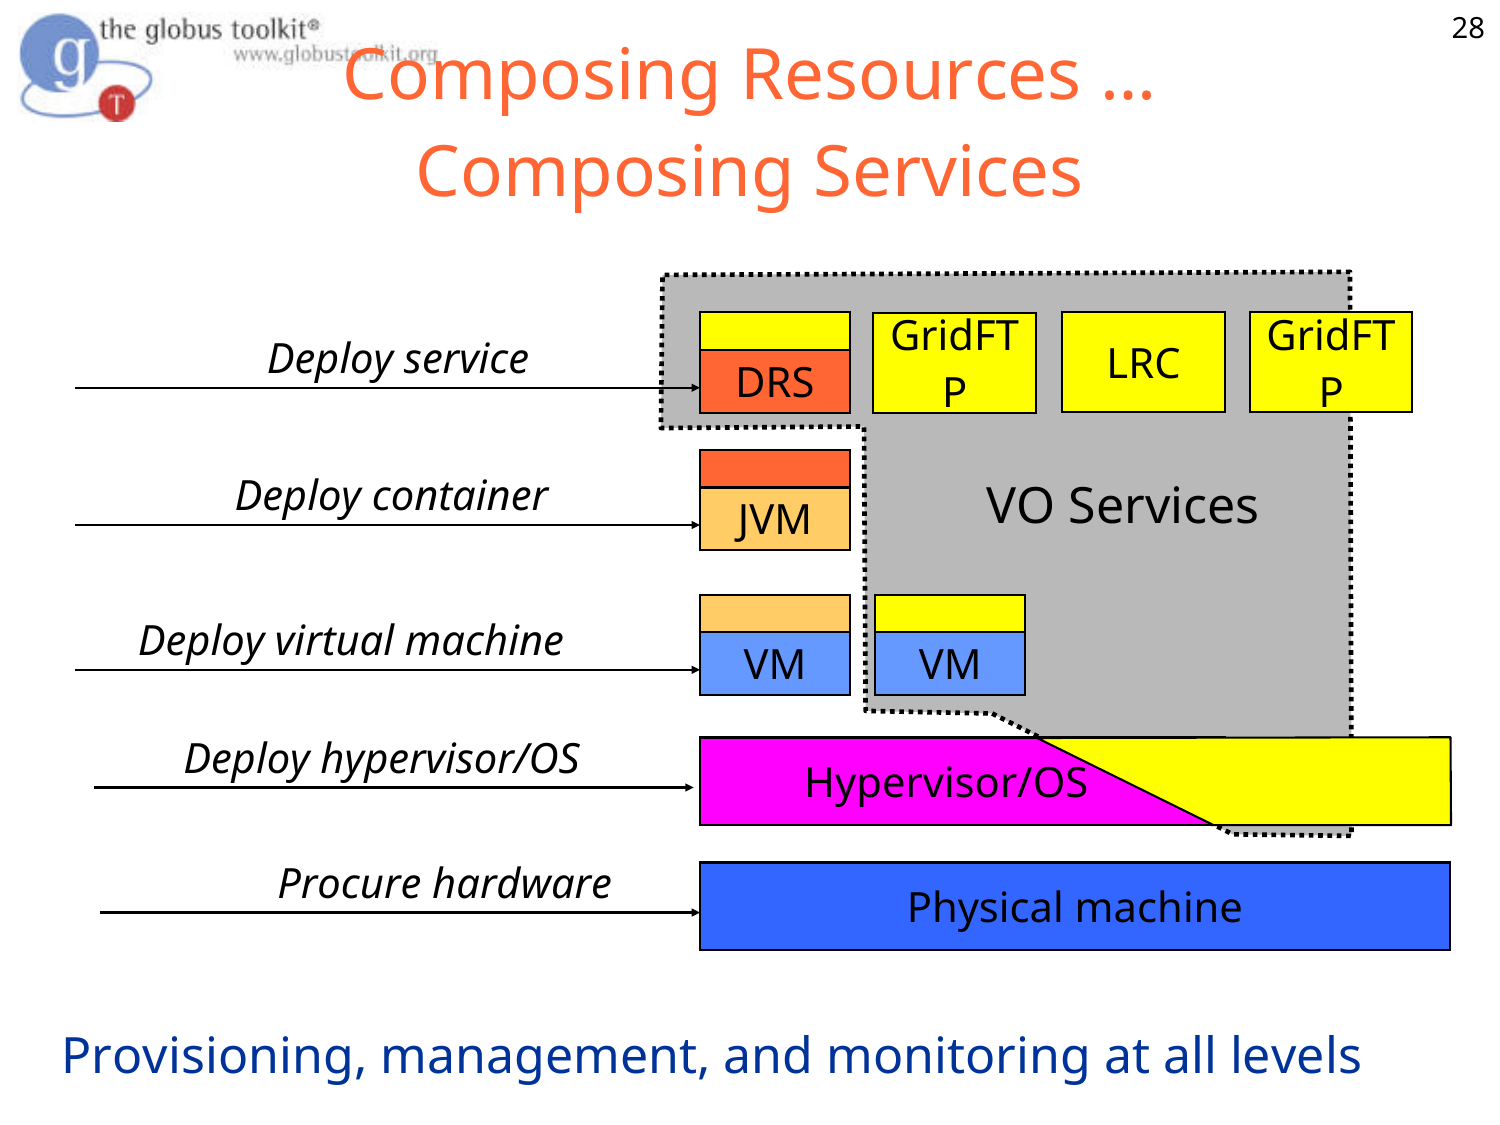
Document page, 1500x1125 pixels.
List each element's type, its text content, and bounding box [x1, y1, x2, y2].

text_box [660, 271, 1452, 836]
text_box Deploy container [112, 458, 645, 531]
title Composing Resources … Composing Services [112, 39, 1388, 225]
text_box [699, 594, 850, 633]
text_box Hypervisor/OS [699, 737, 1213, 826]
text_box Deploy service [112, 321, 640, 394]
text_box VM [875, 633, 1026, 695]
picture [17, 12, 438, 122]
text_box JVM [699, 488, 850, 550]
text_box Physical machine [699, 862, 1450, 951]
text_box GridFTP [873, 312, 1036, 413]
text_box Procure hardware [262, 845, 663, 919]
text_box Deploy hypervisor/OS [168, 720, 659, 794]
text_box [699, 449, 850, 488]
text_box VM [699, 633, 850, 695]
text_box Deploy virtual machine [112, 603, 641, 676]
text_box VO Services [944, 462, 1276, 547]
text_box LRC [1062, 312, 1225, 413]
text_box GridFTP [1249, 312, 1413, 413]
text_box Provisioning, management, and monitoring at all levels [46, 1012, 1466, 1097]
text_box DRS [699, 350, 850, 413]
